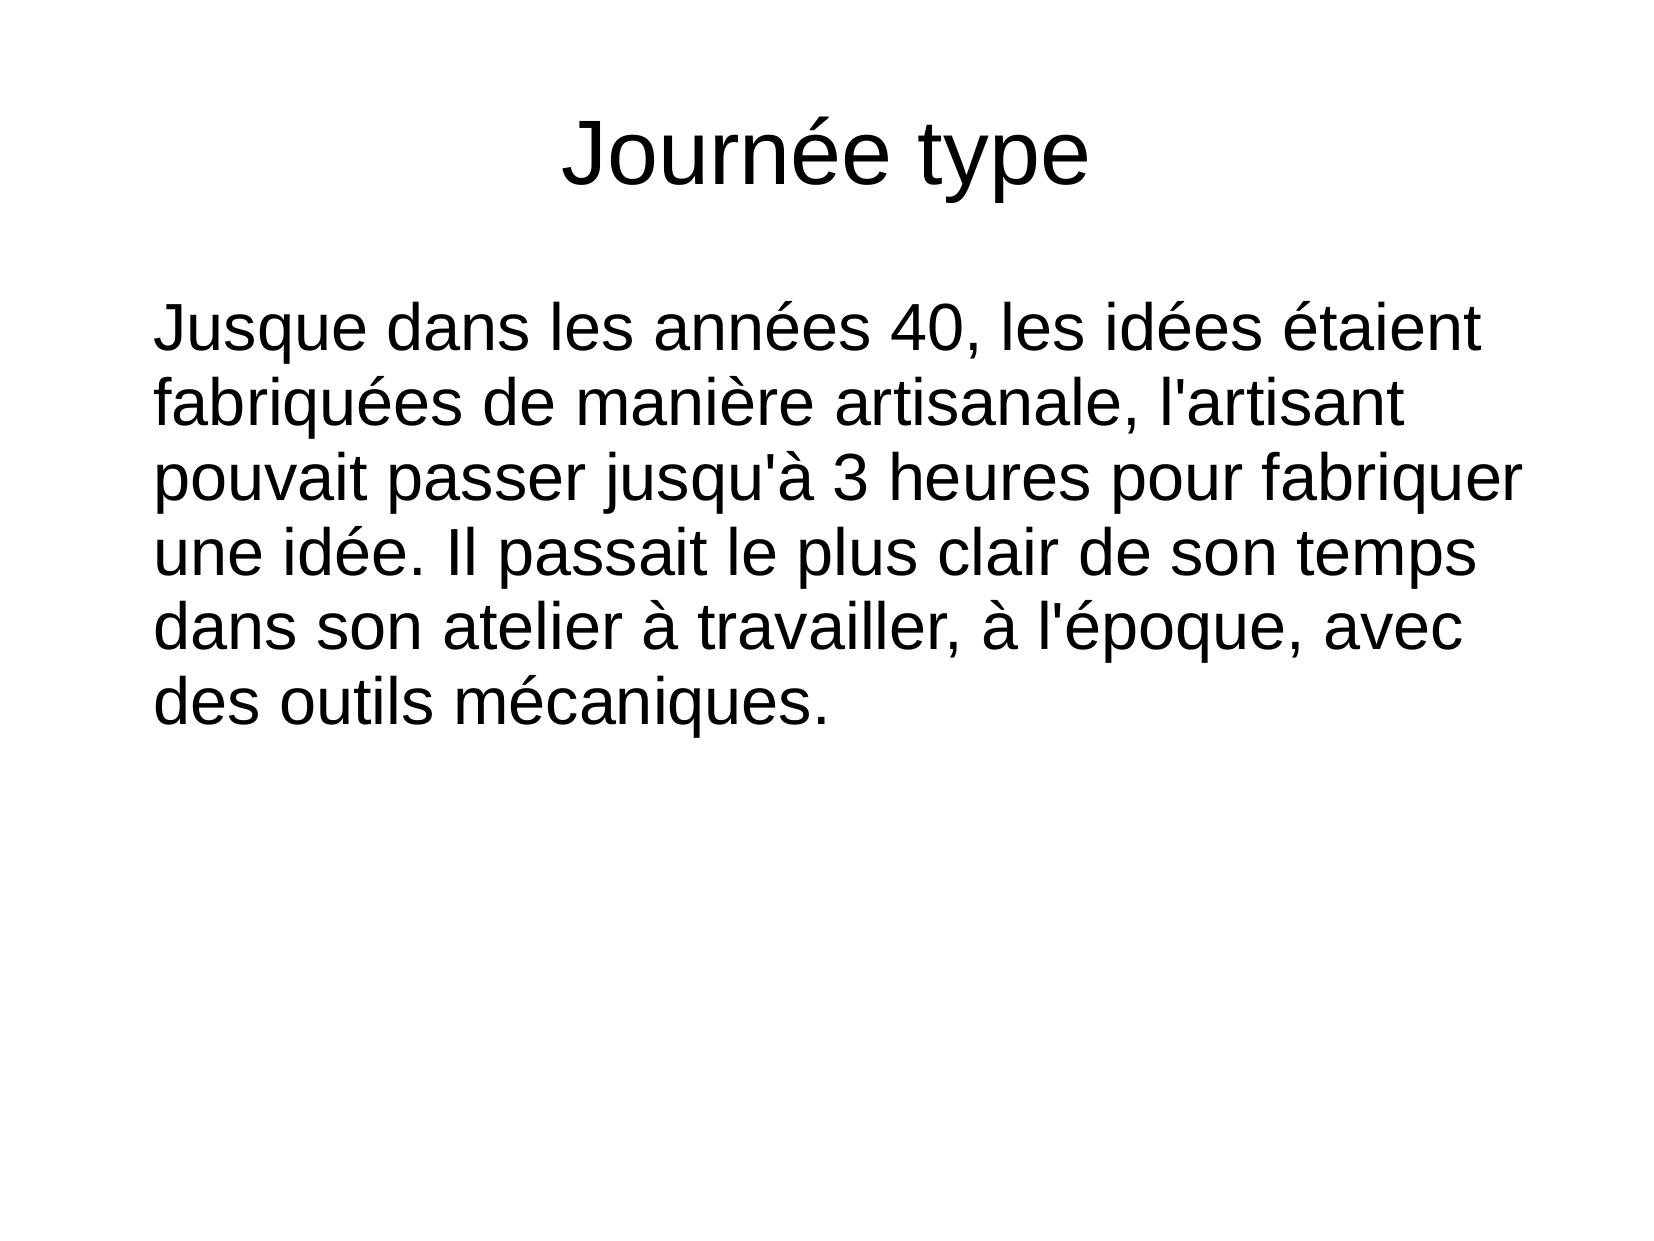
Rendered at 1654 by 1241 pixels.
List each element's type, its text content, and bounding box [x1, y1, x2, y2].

title Journée type [82, 49, 1571, 257]
list Jusque dans les années 40, les idées étaient fabriquées de manière artisanale, l'artisant pouvait passer jusqu'à 3 heures pour fabriquer une idée. Il passait le plus clair de son temps dans son atelier à travailler, à l'époque, avec des outils mécaniques. [82, 290, 1571, 1109]
